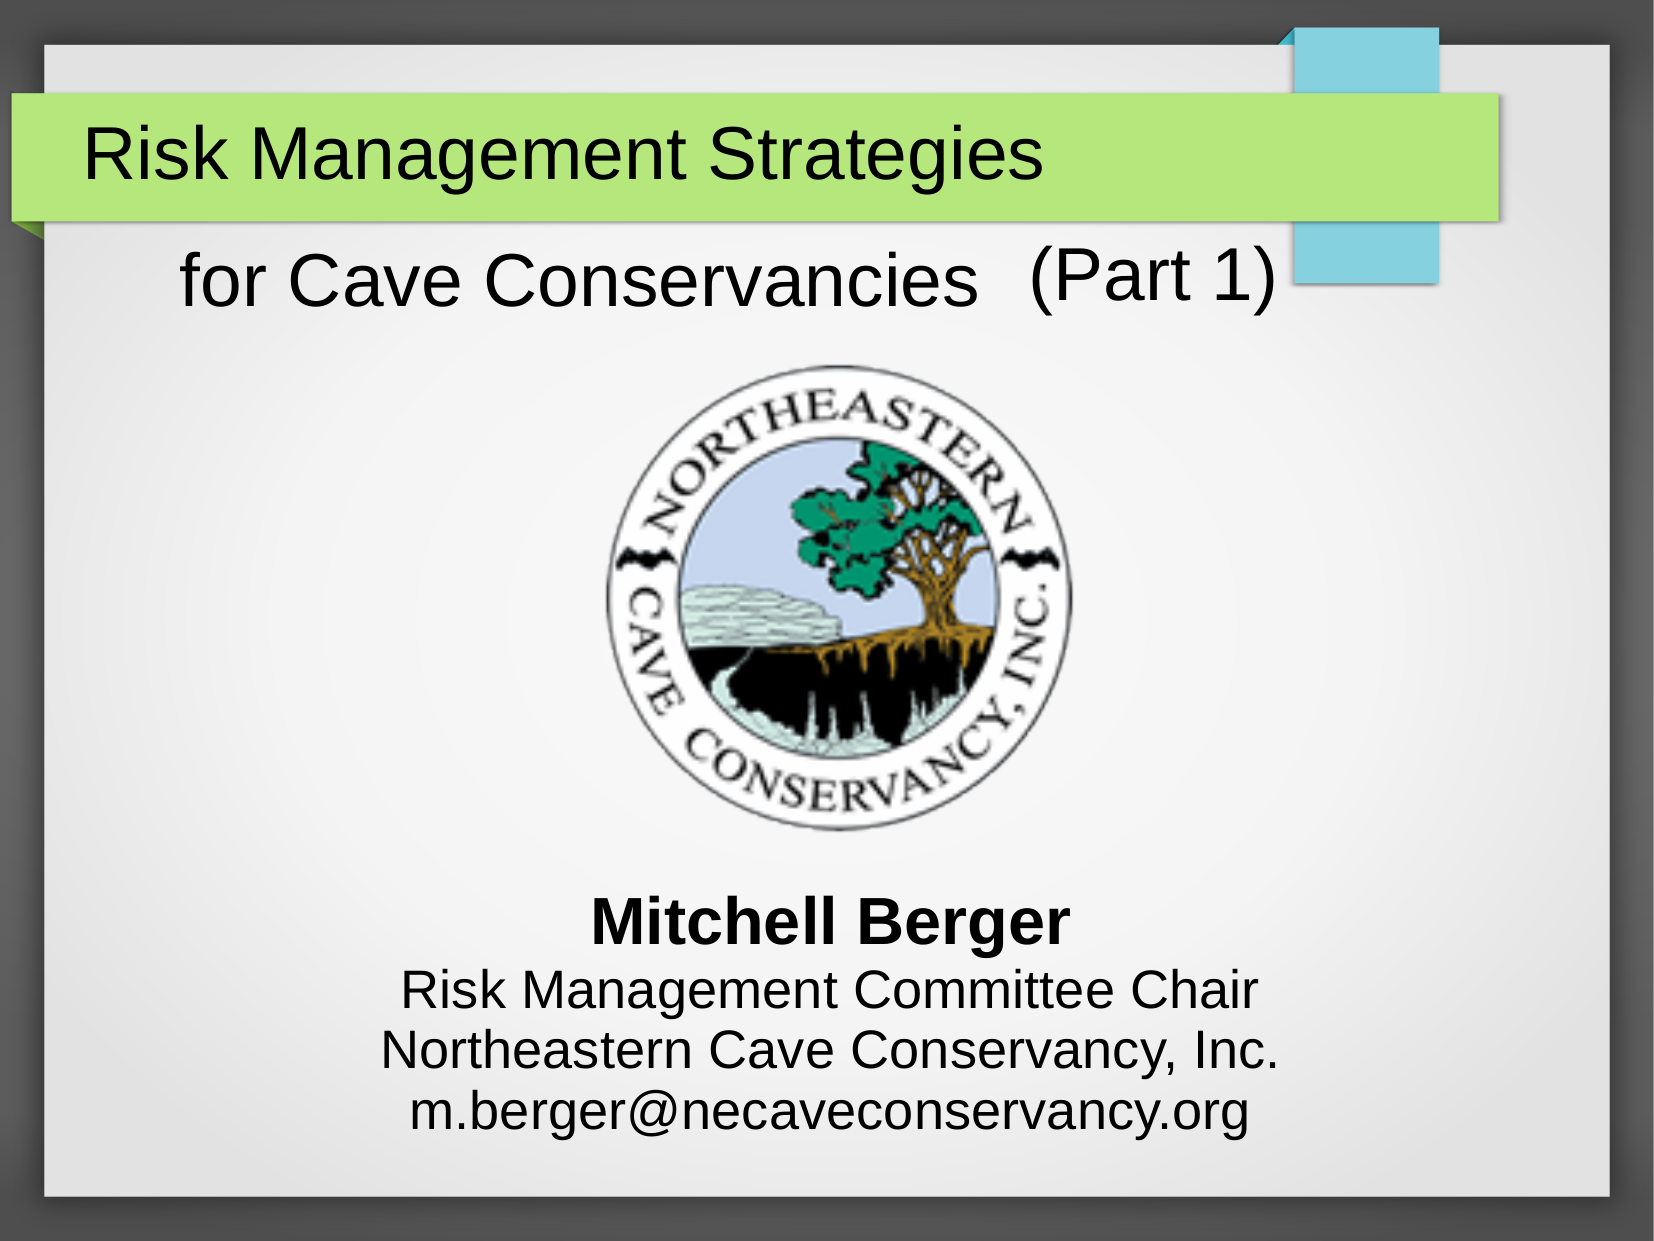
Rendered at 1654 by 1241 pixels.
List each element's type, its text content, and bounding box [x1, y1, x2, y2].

picture [0, 0, 1654, 1241]
text_box for Cave Conservancies [165, 231, 996, 331]
title Risk Management Strategies [82, 94, 1264, 213]
subtitle Mitchell Berger Risk Management Committee Chair Northeastern Cave Conservancy, Inc. m.berger@necaveconservancy.org [101, 840, 1561, 1186]
text_box (Part 1) [1013, 225, 1294, 324]
